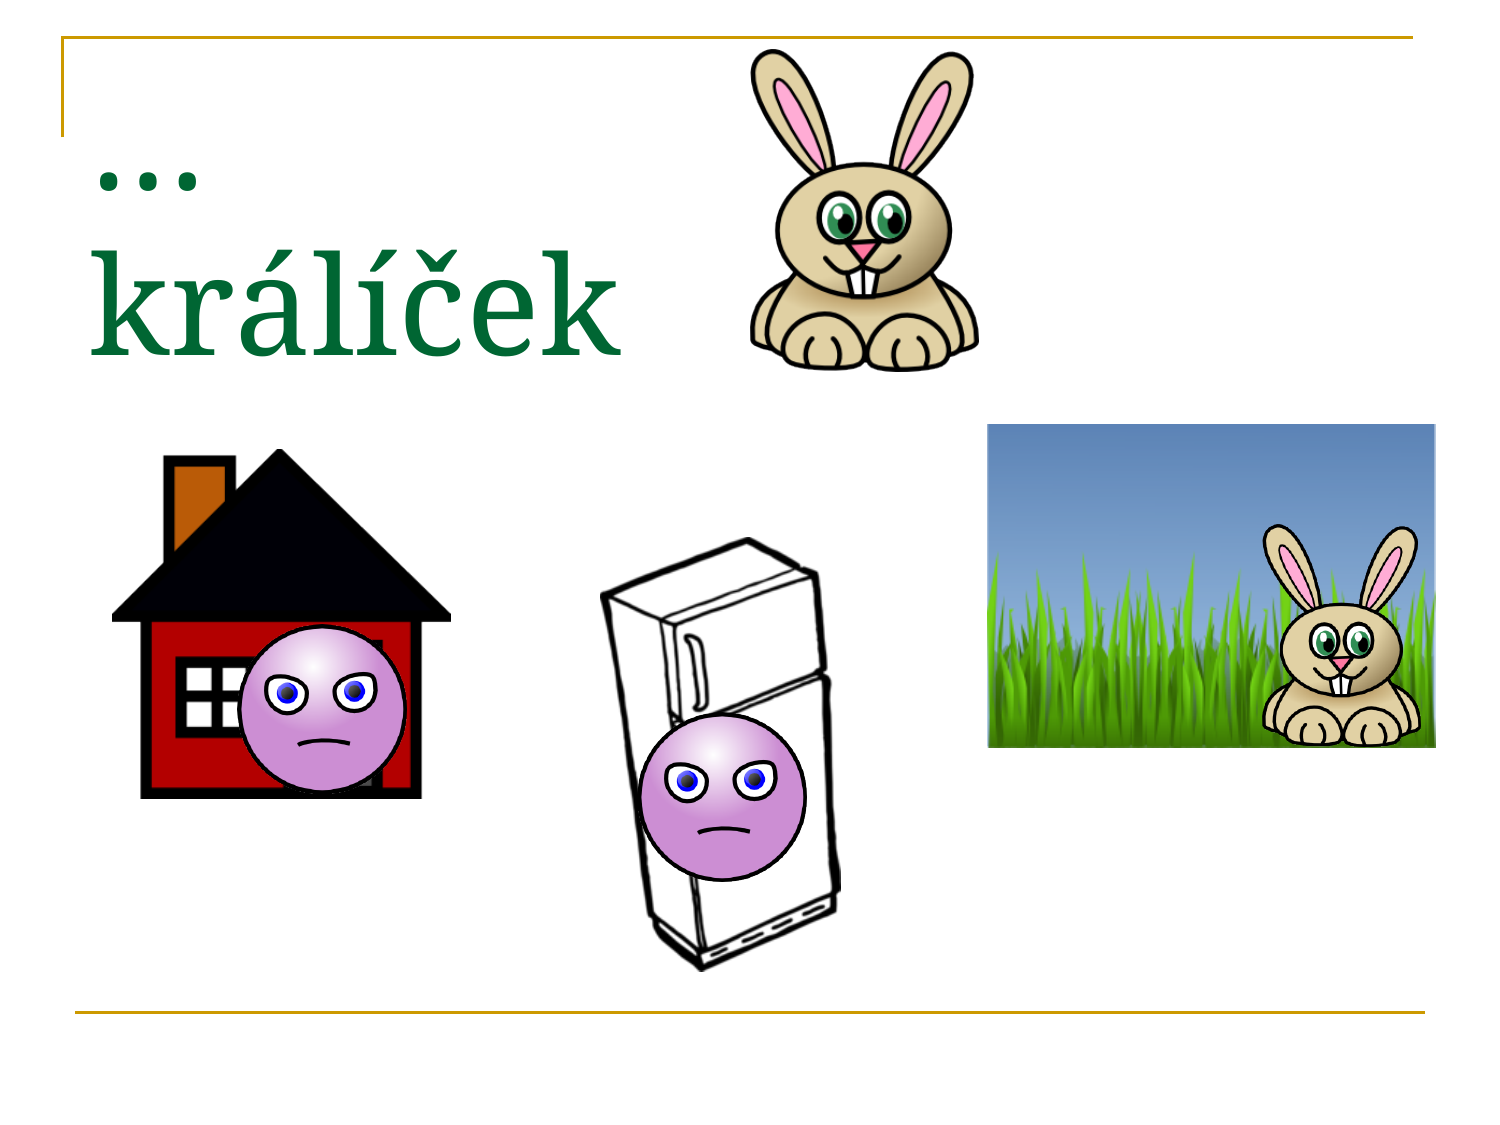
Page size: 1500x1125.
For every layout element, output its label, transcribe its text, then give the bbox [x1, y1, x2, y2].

picture [750, 49, 979, 372]
picture [112, 449, 451, 799]
text_box …králíček [75, 45, 688, 233]
picture [987, 424, 1436, 748]
picture [600, 537, 841, 972]
